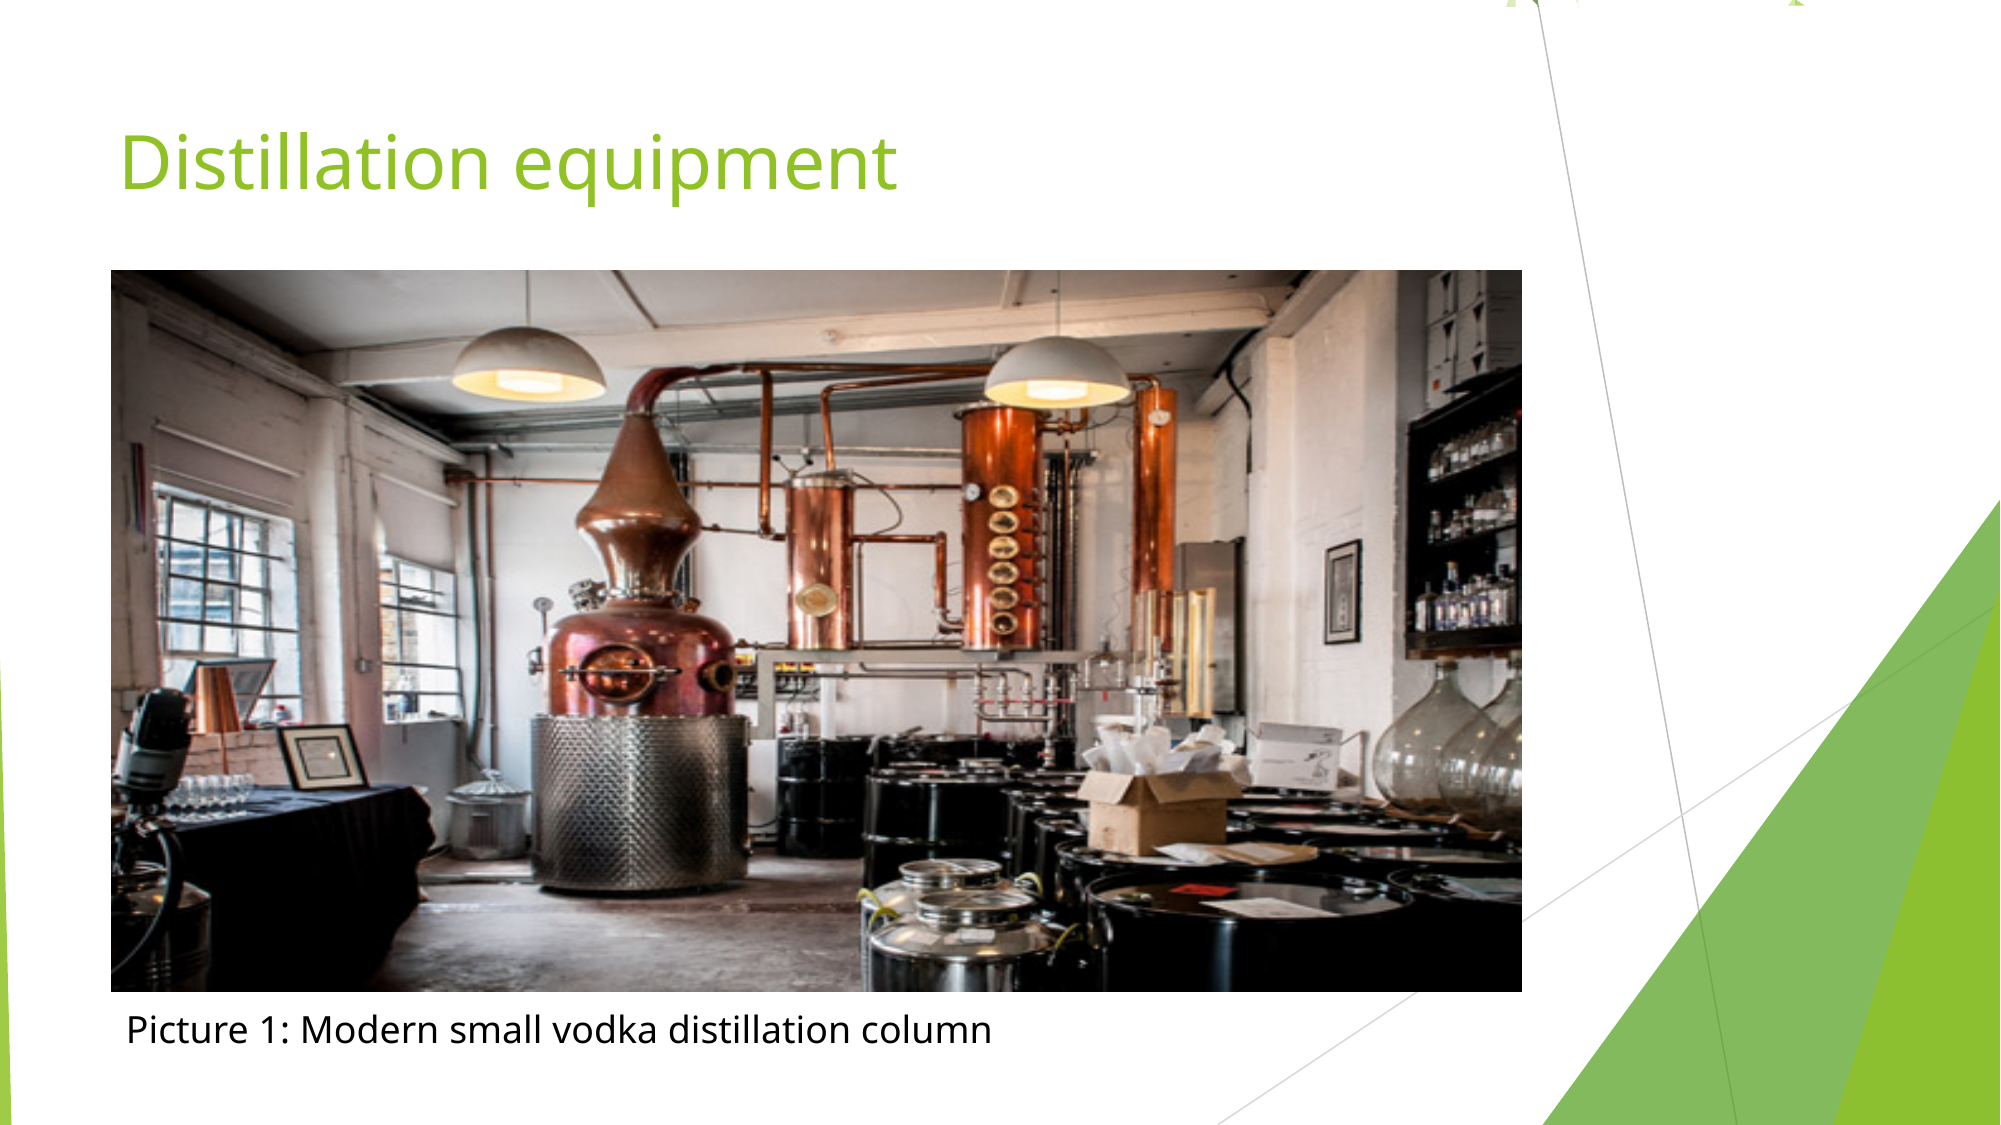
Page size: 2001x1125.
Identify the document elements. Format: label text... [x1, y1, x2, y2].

title Distillation equipment [111, 99, 1522, 270]
text_box Picture 1: Modern small vodka distillation column [111, 998, 1450, 1060]
picture [111, 270, 1522, 992]
